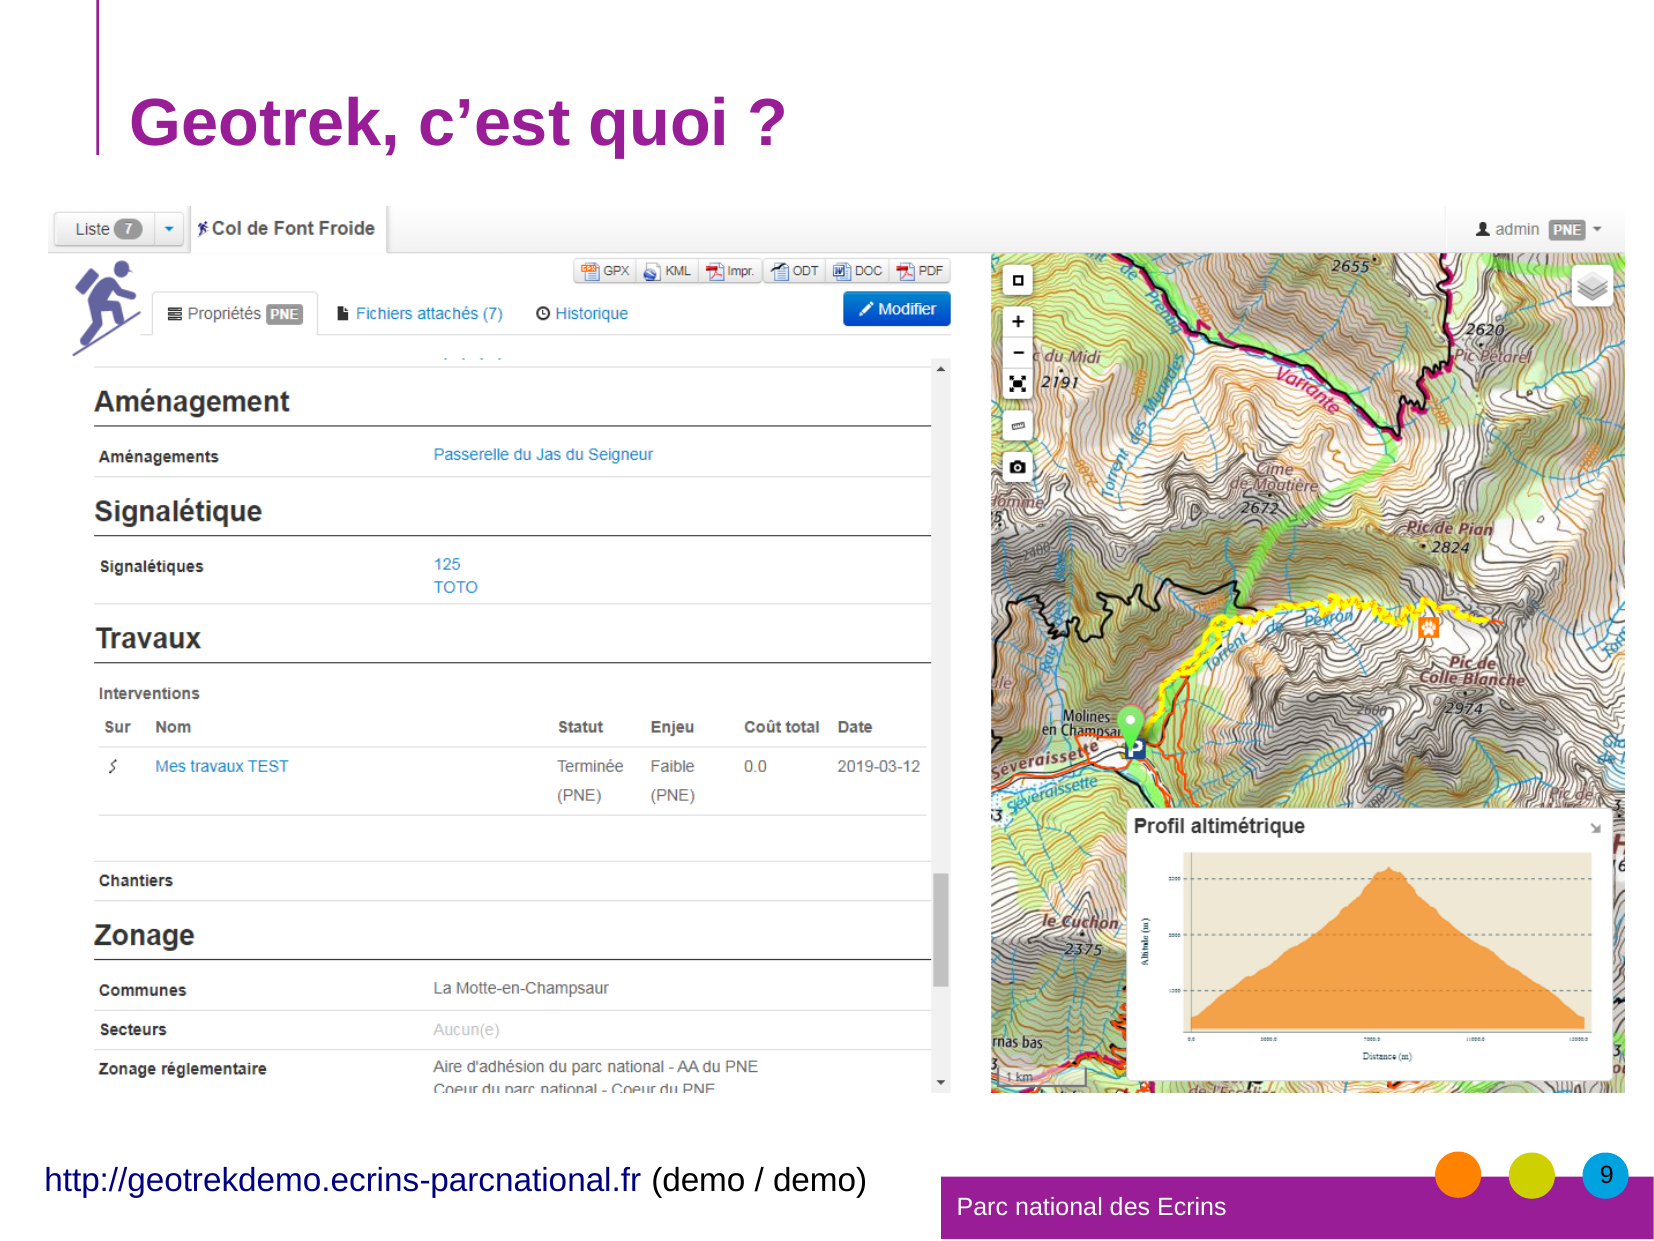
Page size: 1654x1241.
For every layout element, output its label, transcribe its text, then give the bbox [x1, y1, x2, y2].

picture [48, 206, 1625, 1093]
text_box http://geotrekdemo.ecrins-parcnational.fr (demo / demo) [29, 1153, 892, 1211]
title Geotrek, c’est quoi ? [129, 11, 1619, 160]
